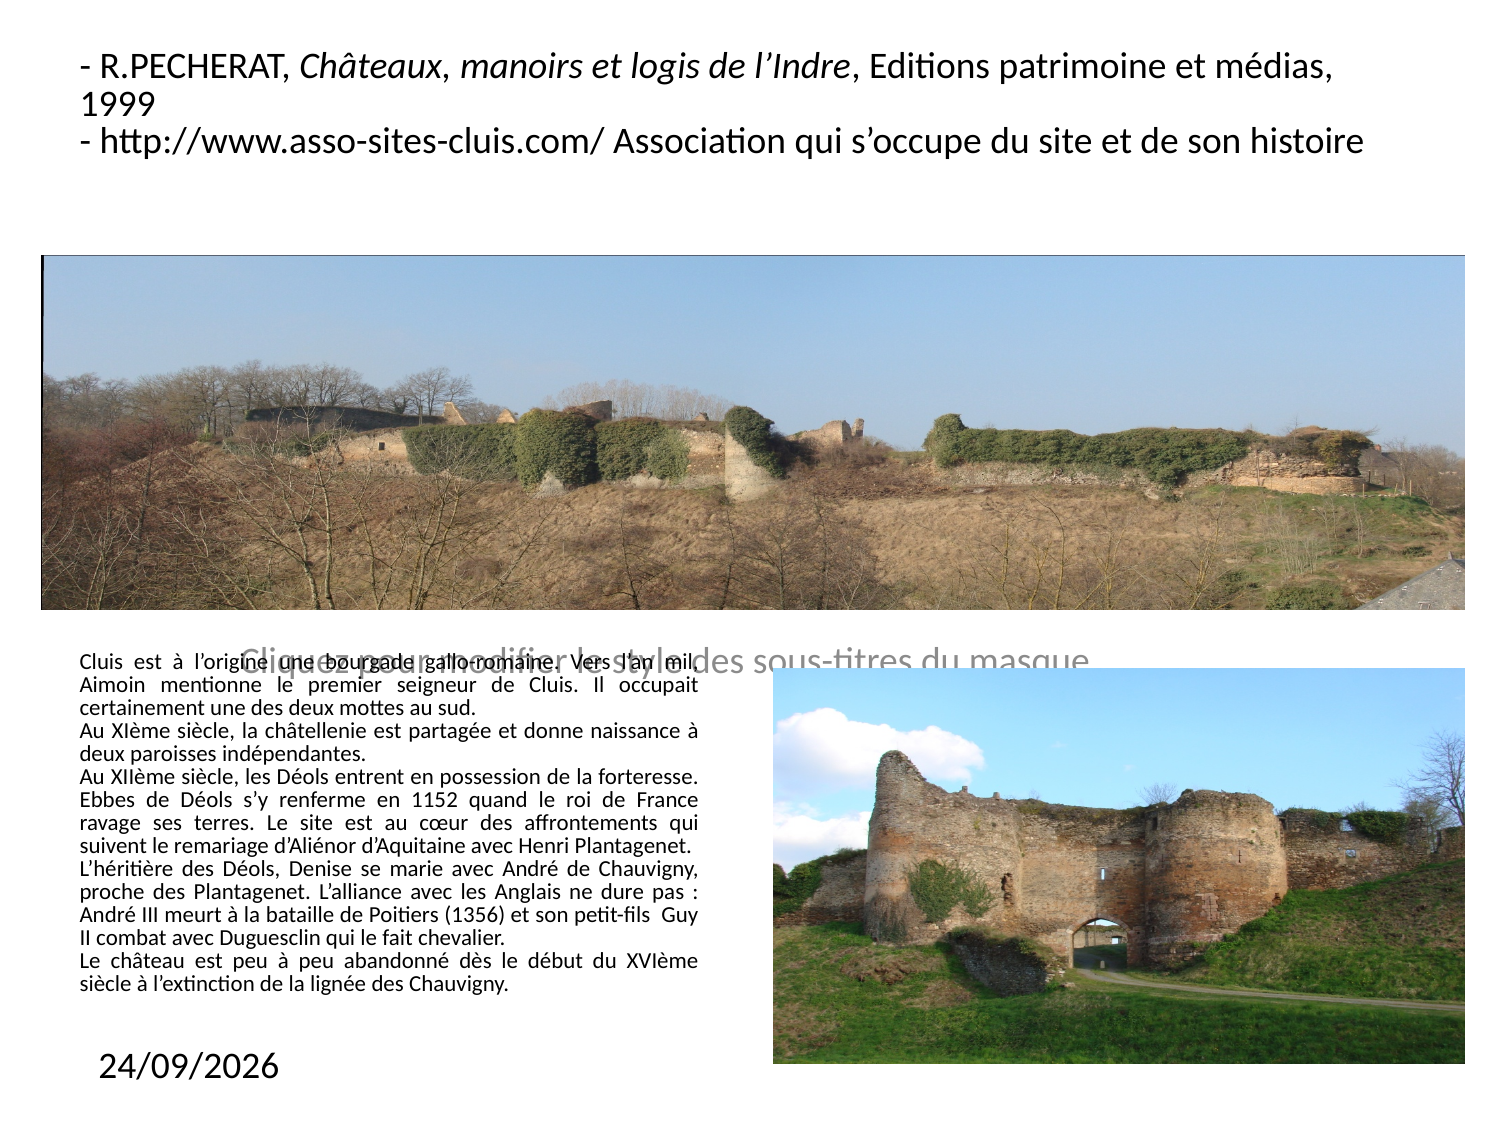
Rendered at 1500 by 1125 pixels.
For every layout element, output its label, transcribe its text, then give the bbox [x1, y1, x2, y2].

text_box - R.PECHERAT, Châteaux, manoirs et logis de l’Indre, Editions patrimoine et médias, 1999 - http://www.asso-sites-cluis.com/ Association qui s’occupe du site et de son histoire [64, 42, 1412, 195]
text_box Cluis est à l’origine une bourgade gallo-romaine. Vers l’an mil, Aimoin mentionne le premier seigneur de Cluis. Il occupait certainement une des deux mottes au sud. Au XIème siècle, la châtellenie est partagée et donne naissance à deux paroisses indépendantes. Au XIIème siècle, les Déols entrent en possession de la forteresse. Ebbes de Déols s’y renferme en 1152 quand le roi de France ravage ses terres. Le site est au cœur des affrontements qui suivent le remariage d’Aliénor d’Aquitaine avec Henri Plantagenet. L’héritière des Déols, Denise se marie avec André de Chauvigny, proche des Plantagenet. L’alliance avec les Anglais ne dure pas : André III meurt à la bataille de Poitiers (1356) et son petit-fils Guy II combat avec Duguesclin qui le fait chevalier. Le château est peu à peu abandonné dès le début du XVIème siècle à l’extinction de la lignée des Chauvigny. [64, 645, 715, 1105]
picture [41, 255, 1465, 610]
picture [773, 668, 1465, 1064]
